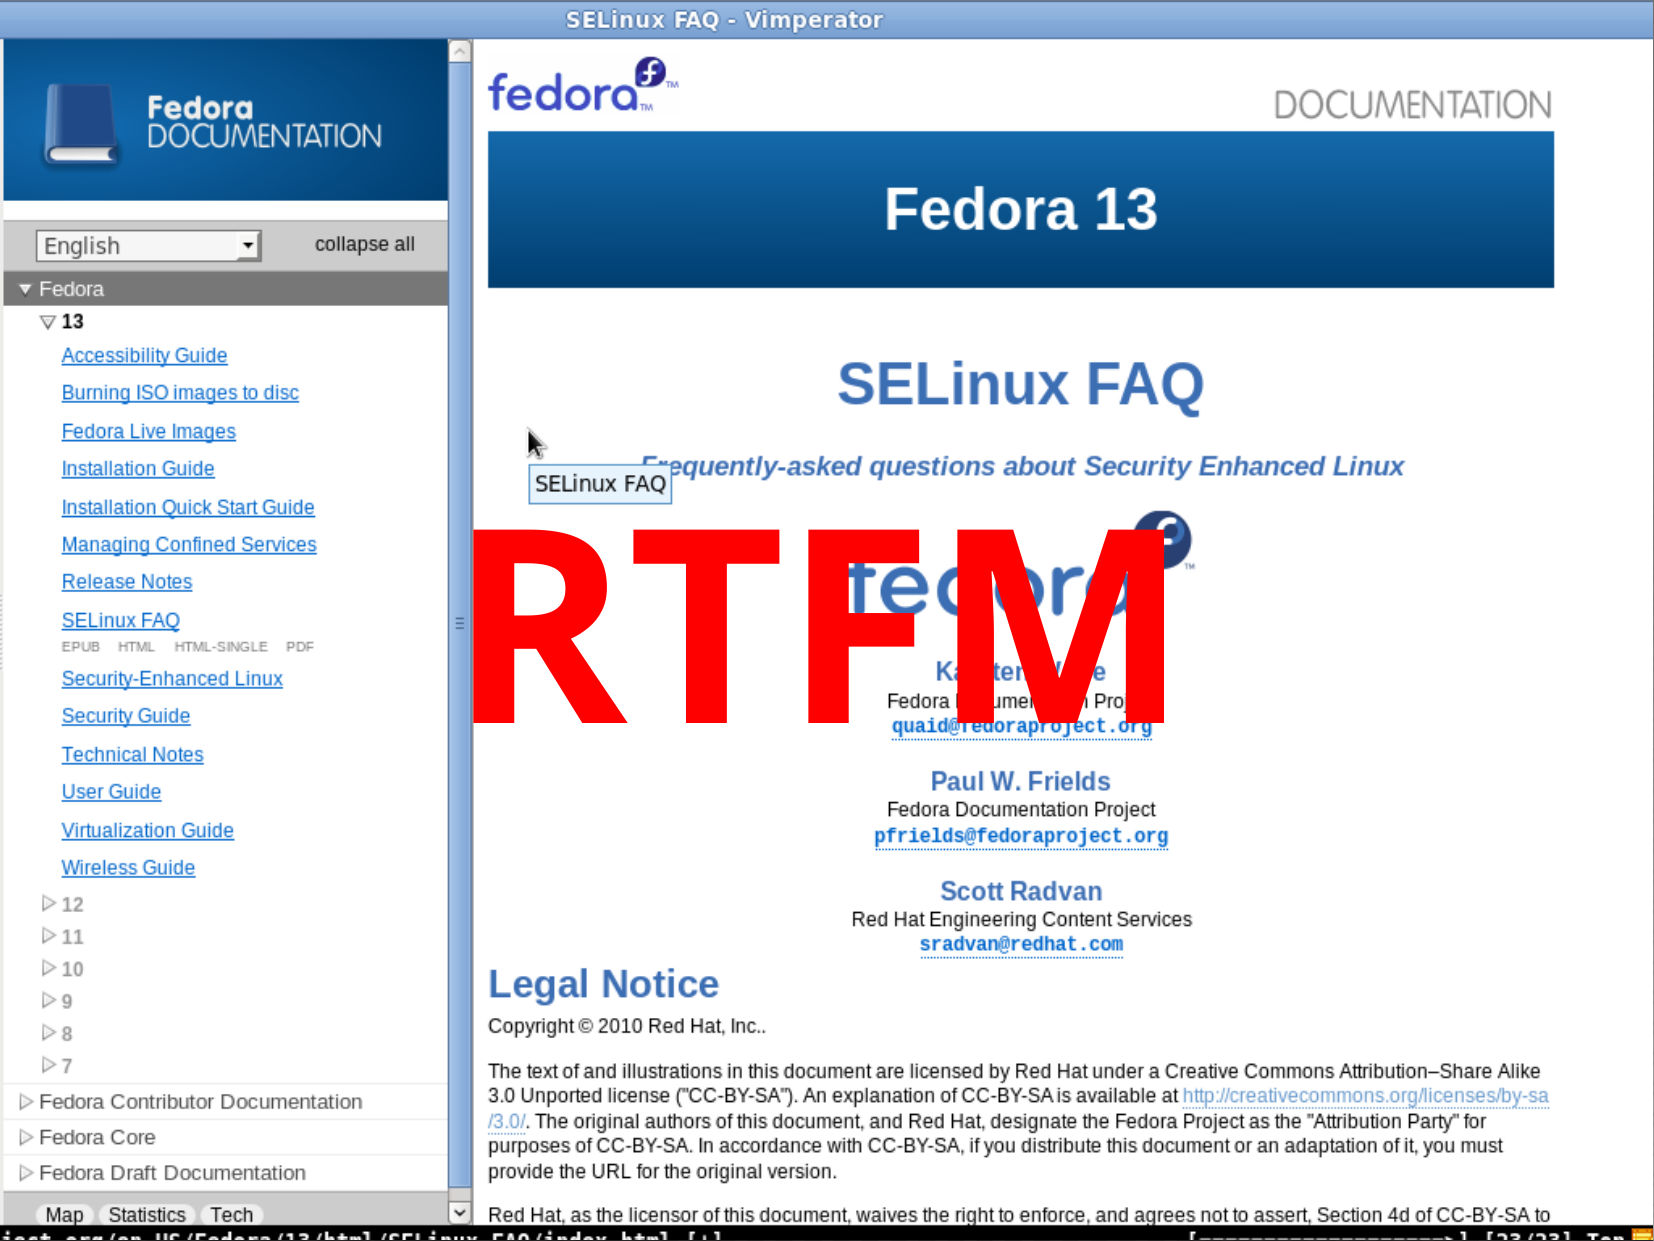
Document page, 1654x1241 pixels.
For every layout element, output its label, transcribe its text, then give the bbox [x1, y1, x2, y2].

title RTFM [75, 461, 1564, 777]
picture [0, 0, 1654, 1241]
